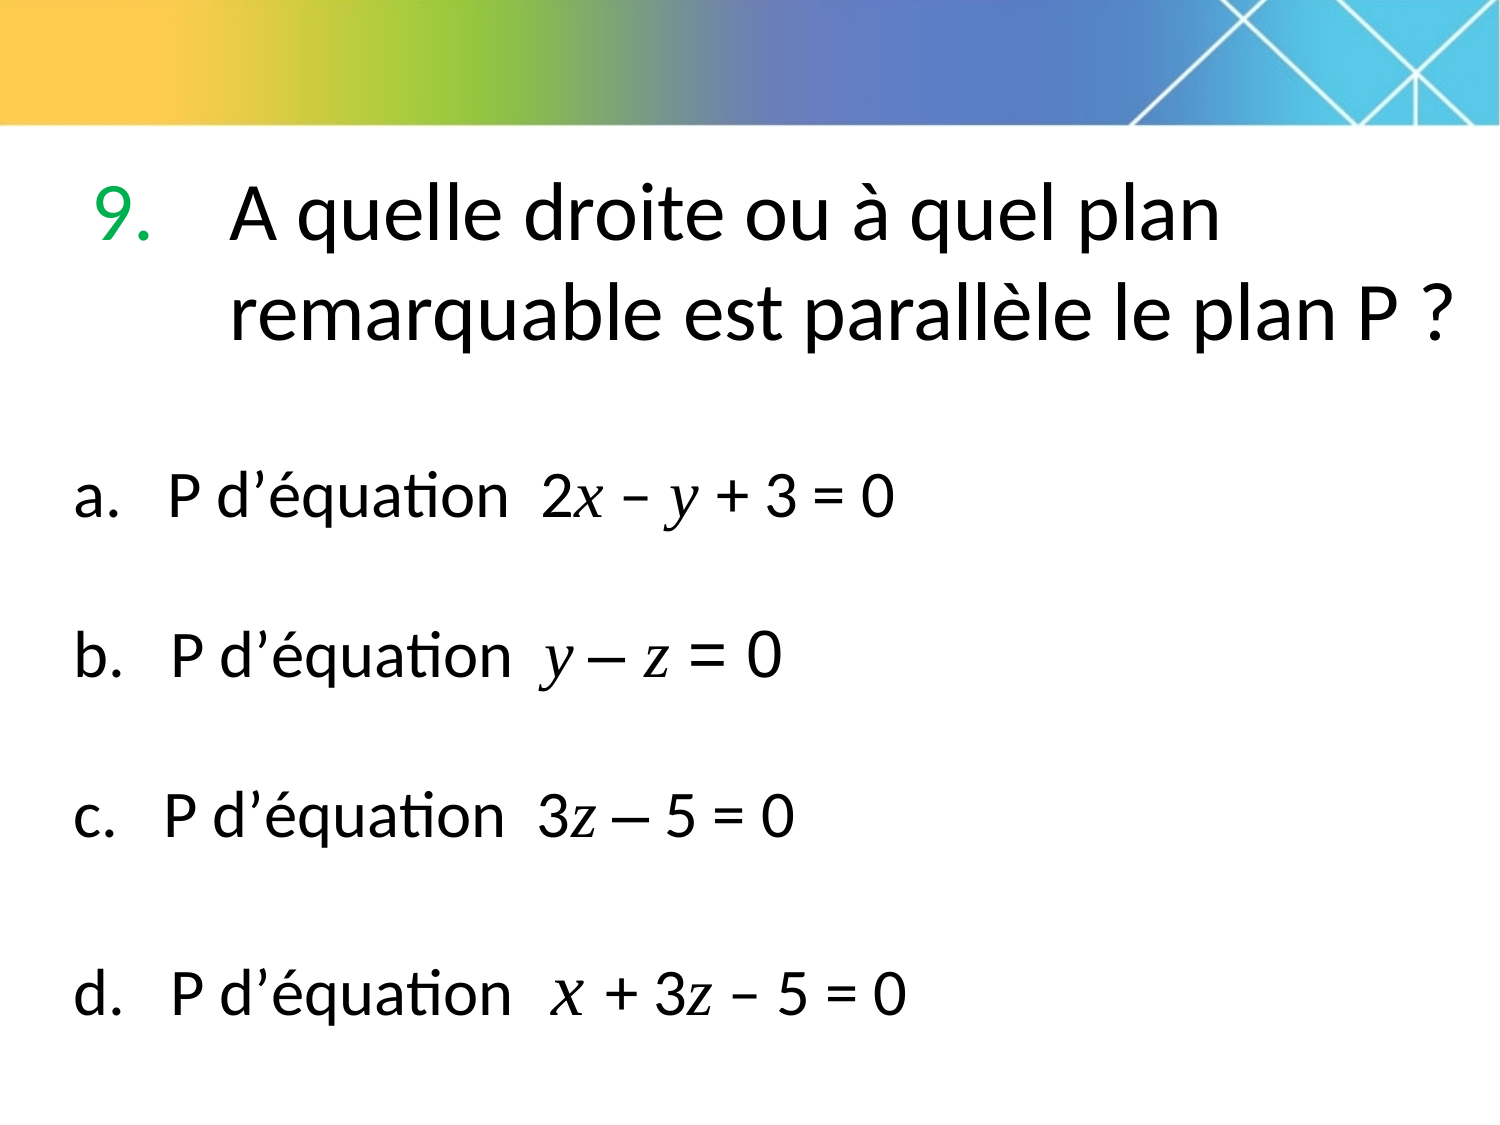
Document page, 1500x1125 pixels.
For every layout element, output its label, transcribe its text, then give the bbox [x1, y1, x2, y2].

text_box a. P d’équation 2x – y + 3 = 0 b. P d’équation y – z = 0 c. P d’équation 3z – 5 = 0 d. P d’équation x + 3z – 5 = 0 [58, 363, 1454, 1039]
title A quelle droite ou à quel plan remarquable est parallèle le plan P ? [76, 149, 1500, 365]
picture [0, 0, 1500, 127]
